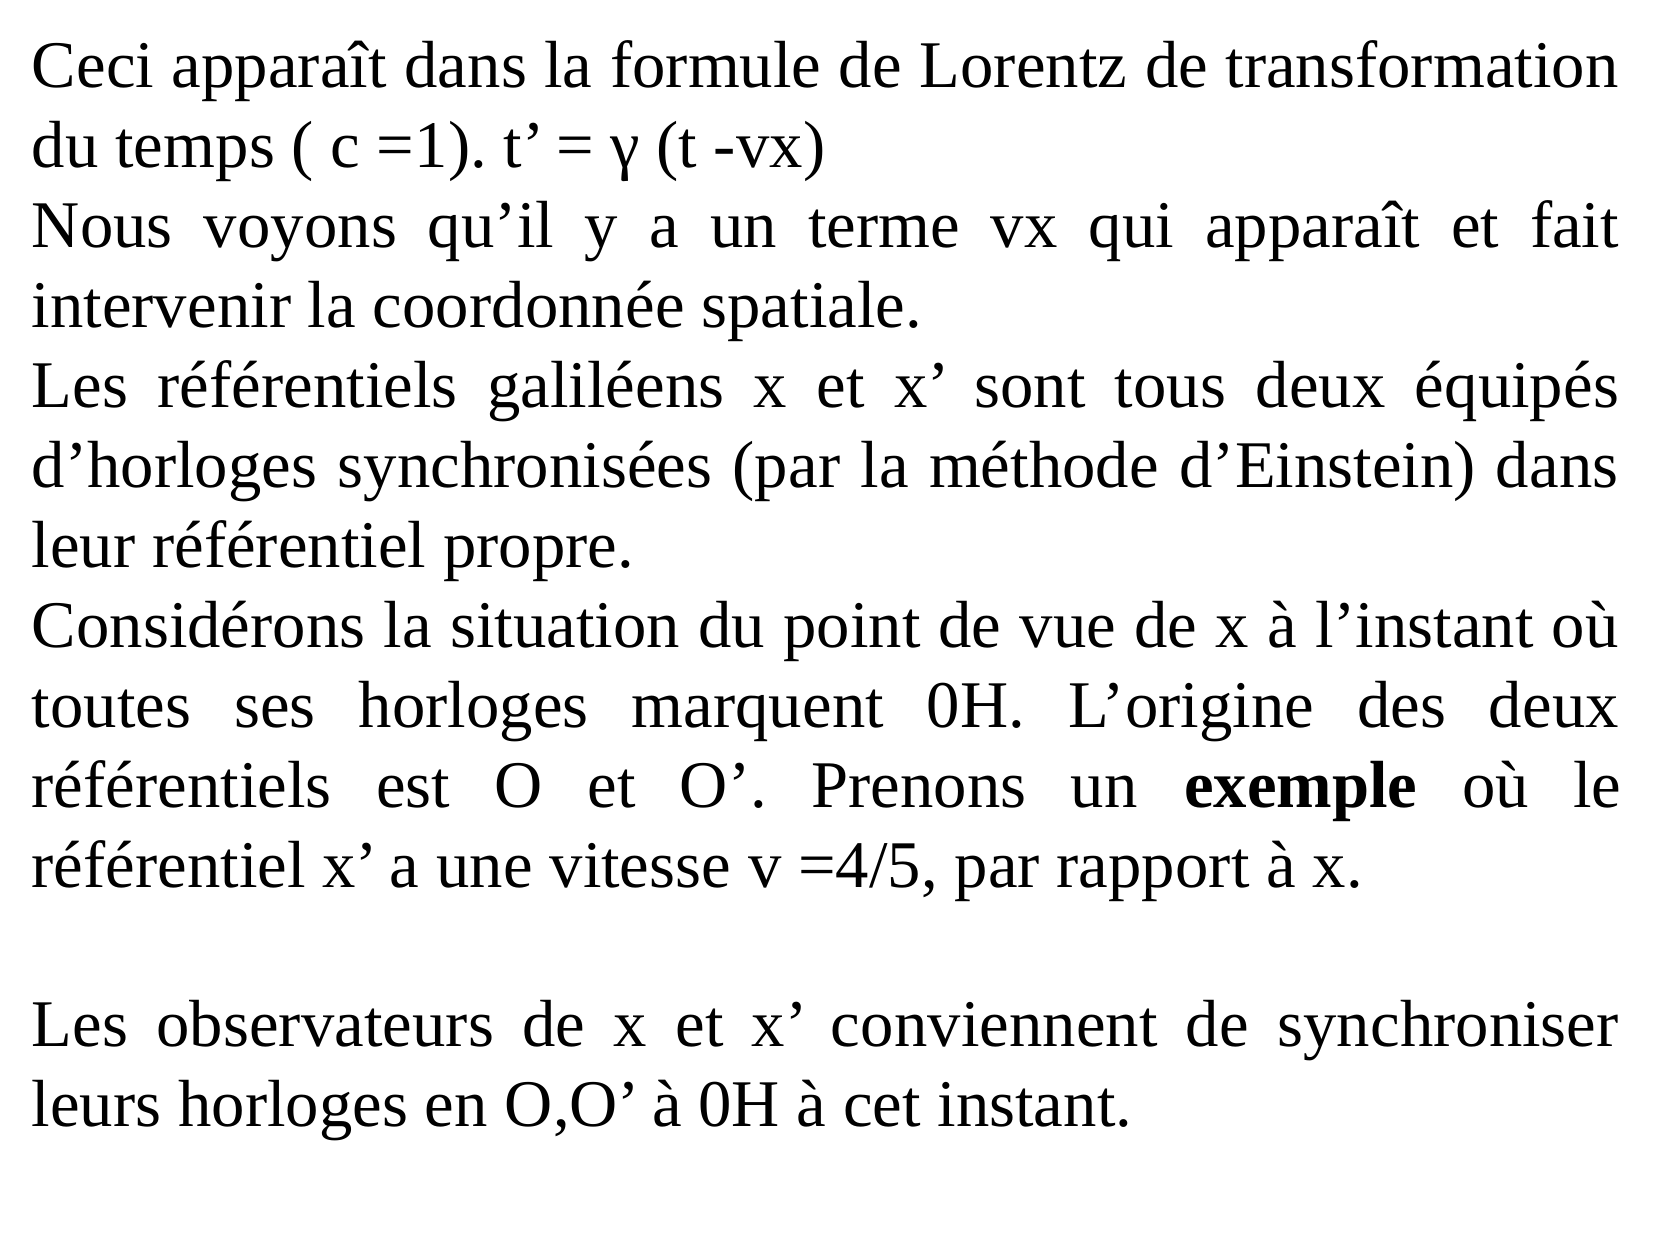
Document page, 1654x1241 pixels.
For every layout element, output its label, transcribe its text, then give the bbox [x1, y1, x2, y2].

text_box Ceci apparaît dans la formule de Lorentz de transformation du temps ( c =1). t’ = γ (t -vx) Nous voyons qu’il y a un terme vx qui apparaît et fait intervenir la coordonnée spatiale. Les référentiels galiléens x et x’ sont tous deux équipés d’horloges synchronisées (par la méthode d’Einstein) dans leur référentiel propre. Considérons la situation du point de vue de x à l’instant où toutes ses horloges marquent 0H. L’origine des deux référentiels est O et O’. Prenons un exemple où le référentiel x’ a une vitesse v =4/5, par rapport à x. Les observateurs de x et x’ conviennent de synchroniser leurs horloges en O,O’ à 0H à cet instant. [16, 13, 1637, 1241]
